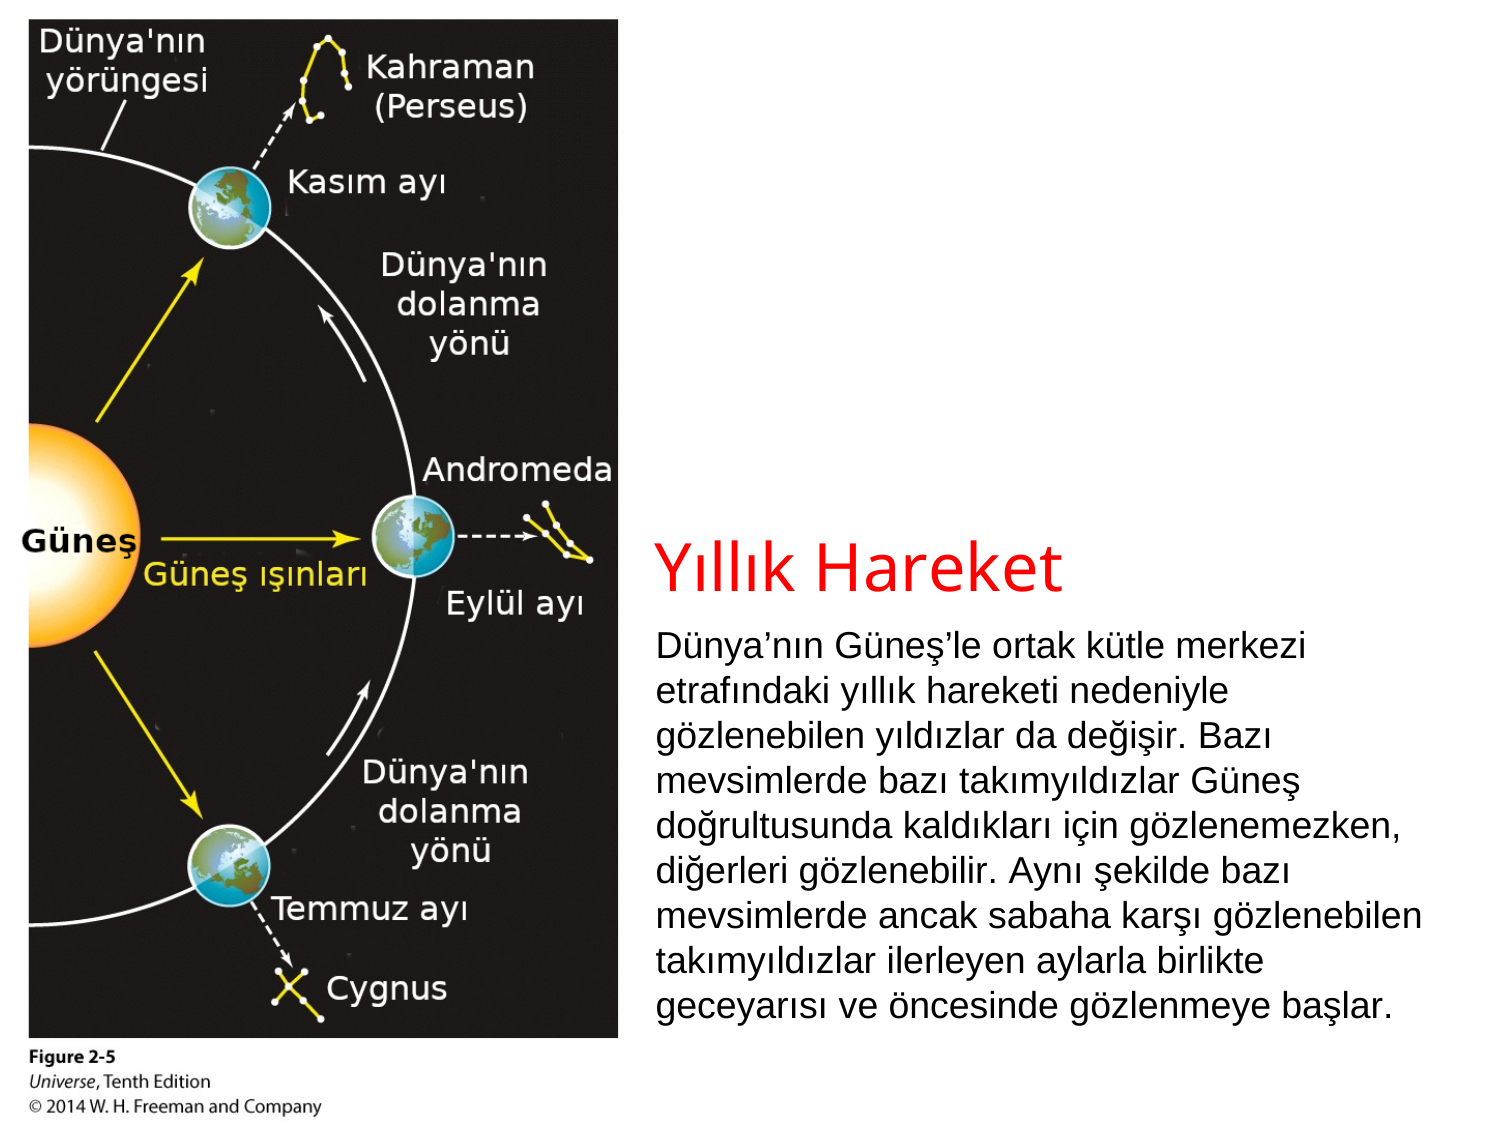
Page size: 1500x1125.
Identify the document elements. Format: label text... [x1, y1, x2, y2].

title Yıllık Hareket [644, 502, 1403, 613]
text_box Dünya’nın Güneş’le ortak kütle merkezi etrafındaki yıllık hareketi nedeniyle gözlenebilen yıldızlar da değişir. Bazı mevsimlerde bazı takımyıldızlar Güneş doğrultusunda kaldıkları için gözlenemezken, diğerleri gözlenebilir. Aynı şekilde bazı mevsimlerde ancak sabaha karşı gözlenebilen takımyıldızlar ilerleyen aylarla birlikte geceyarısı ve öncesinde gözlenmeye başlar. [640, 613, 1454, 1034]
picture [6, 10, 644, 1124]
